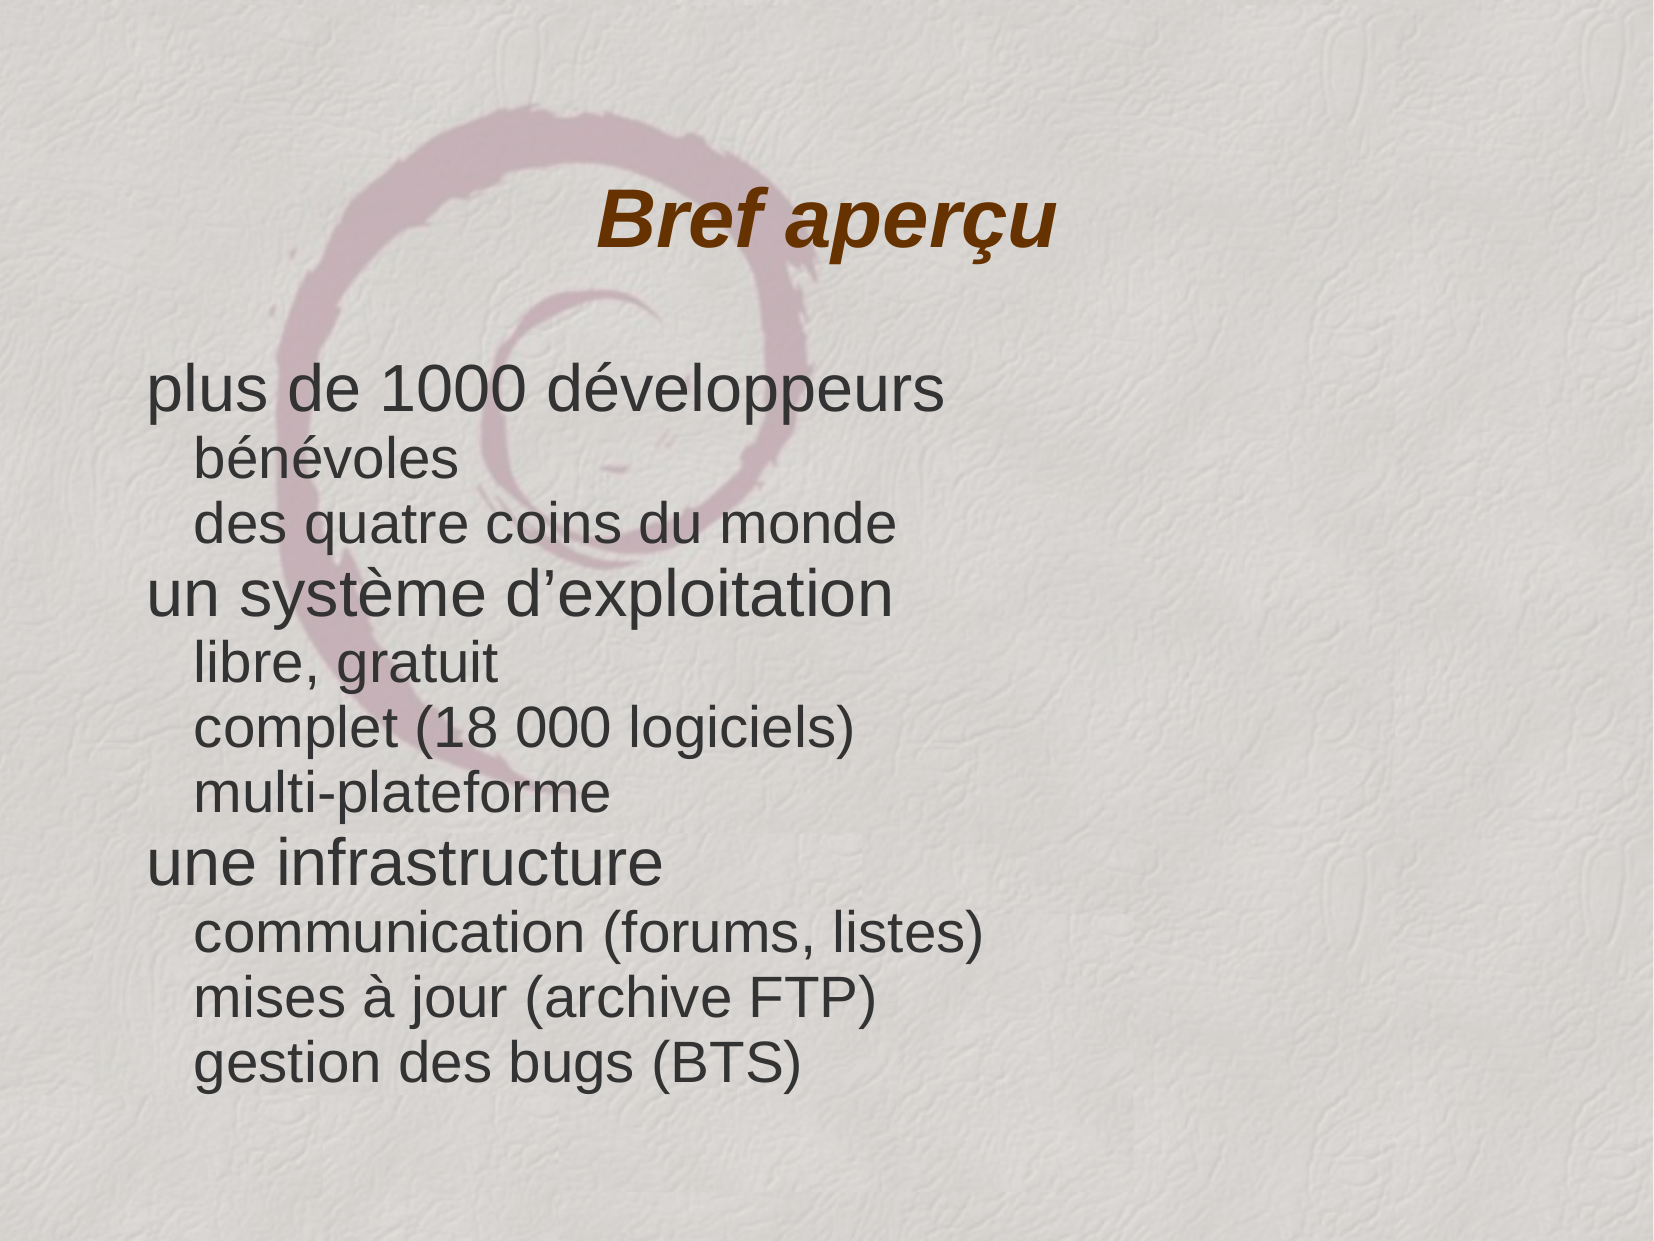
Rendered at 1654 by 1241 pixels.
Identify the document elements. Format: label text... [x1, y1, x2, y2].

title Bref aperçu [121, 114, 1534, 322]
picture [0, 0, 1654, 1241]
list plus de 1000 développeurs bénévoles des quatre coins du monde un système d’exploitation libre, gratuit complet (18 000 logiciels) multi-plateforme une infrastructure communication (forums, listes) mises à jour (archive FTP) gestion des bugs (BTS) [134, 350, 1516, 1133]
